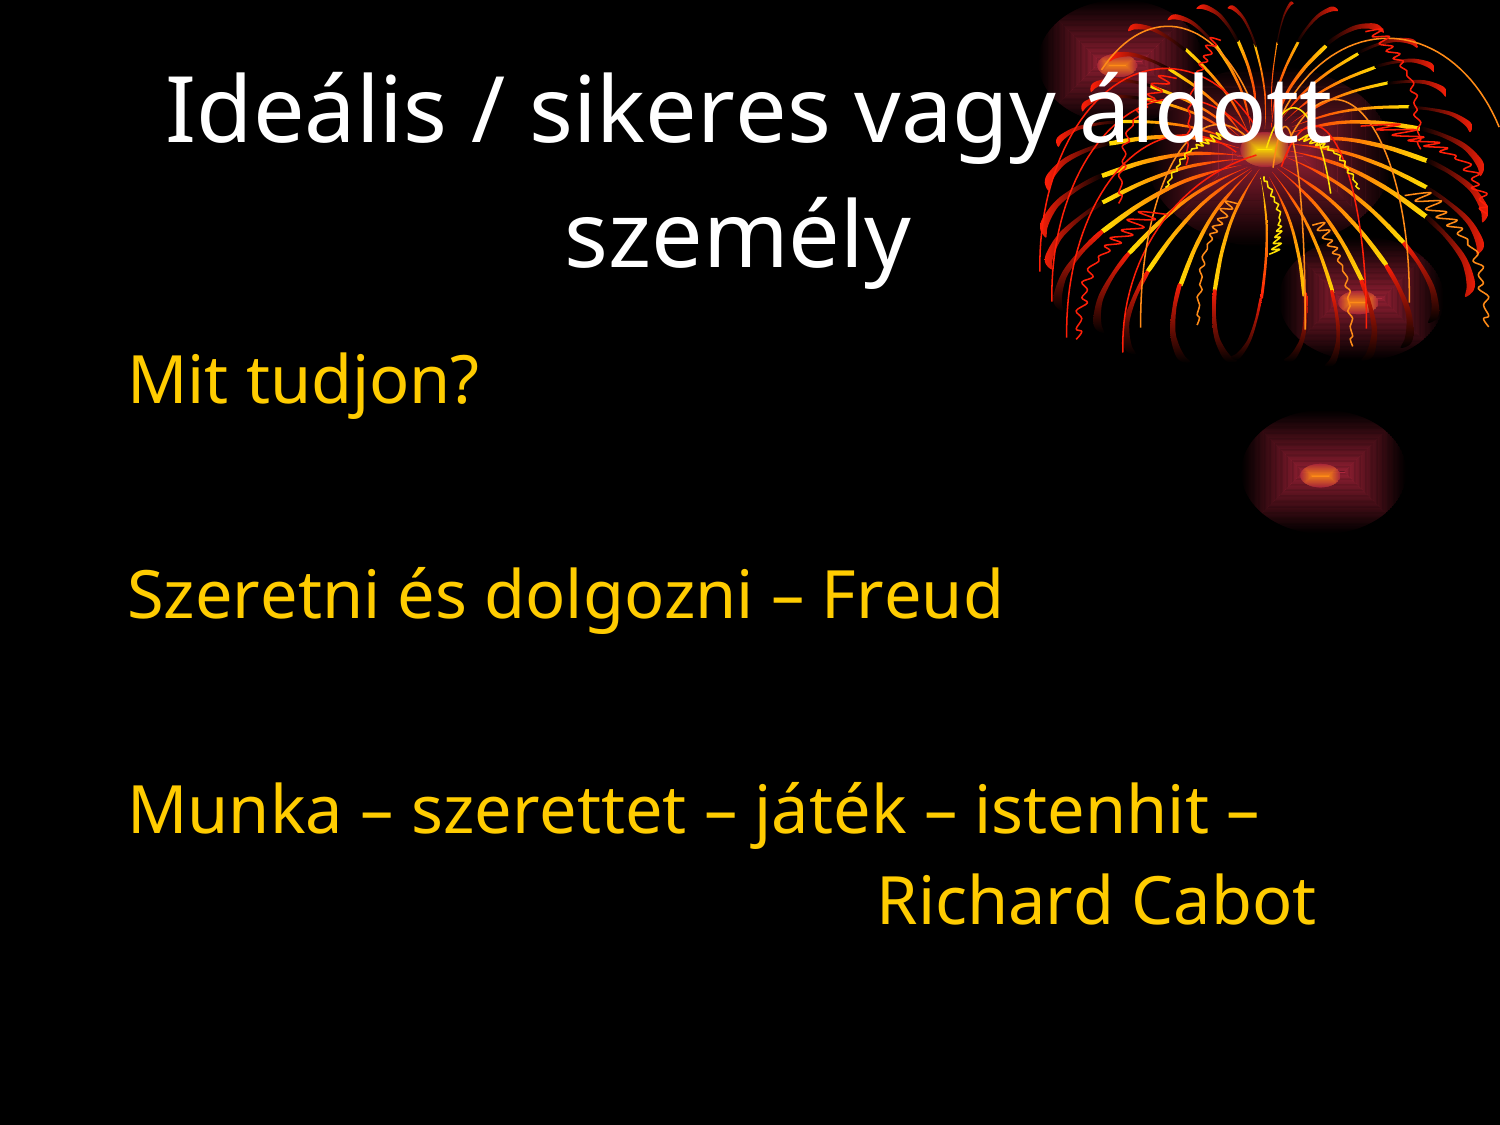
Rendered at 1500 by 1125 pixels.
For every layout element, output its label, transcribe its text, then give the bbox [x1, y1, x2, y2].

list Mit tudjon? Szeretni és dolgozni – Freud Munka – szerettet – játék – istenhit – Richard Cabot [112, 324, 1388, 1001]
title Ideális / sikeres vagy áldott személy [112, 49, 1388, 290]
